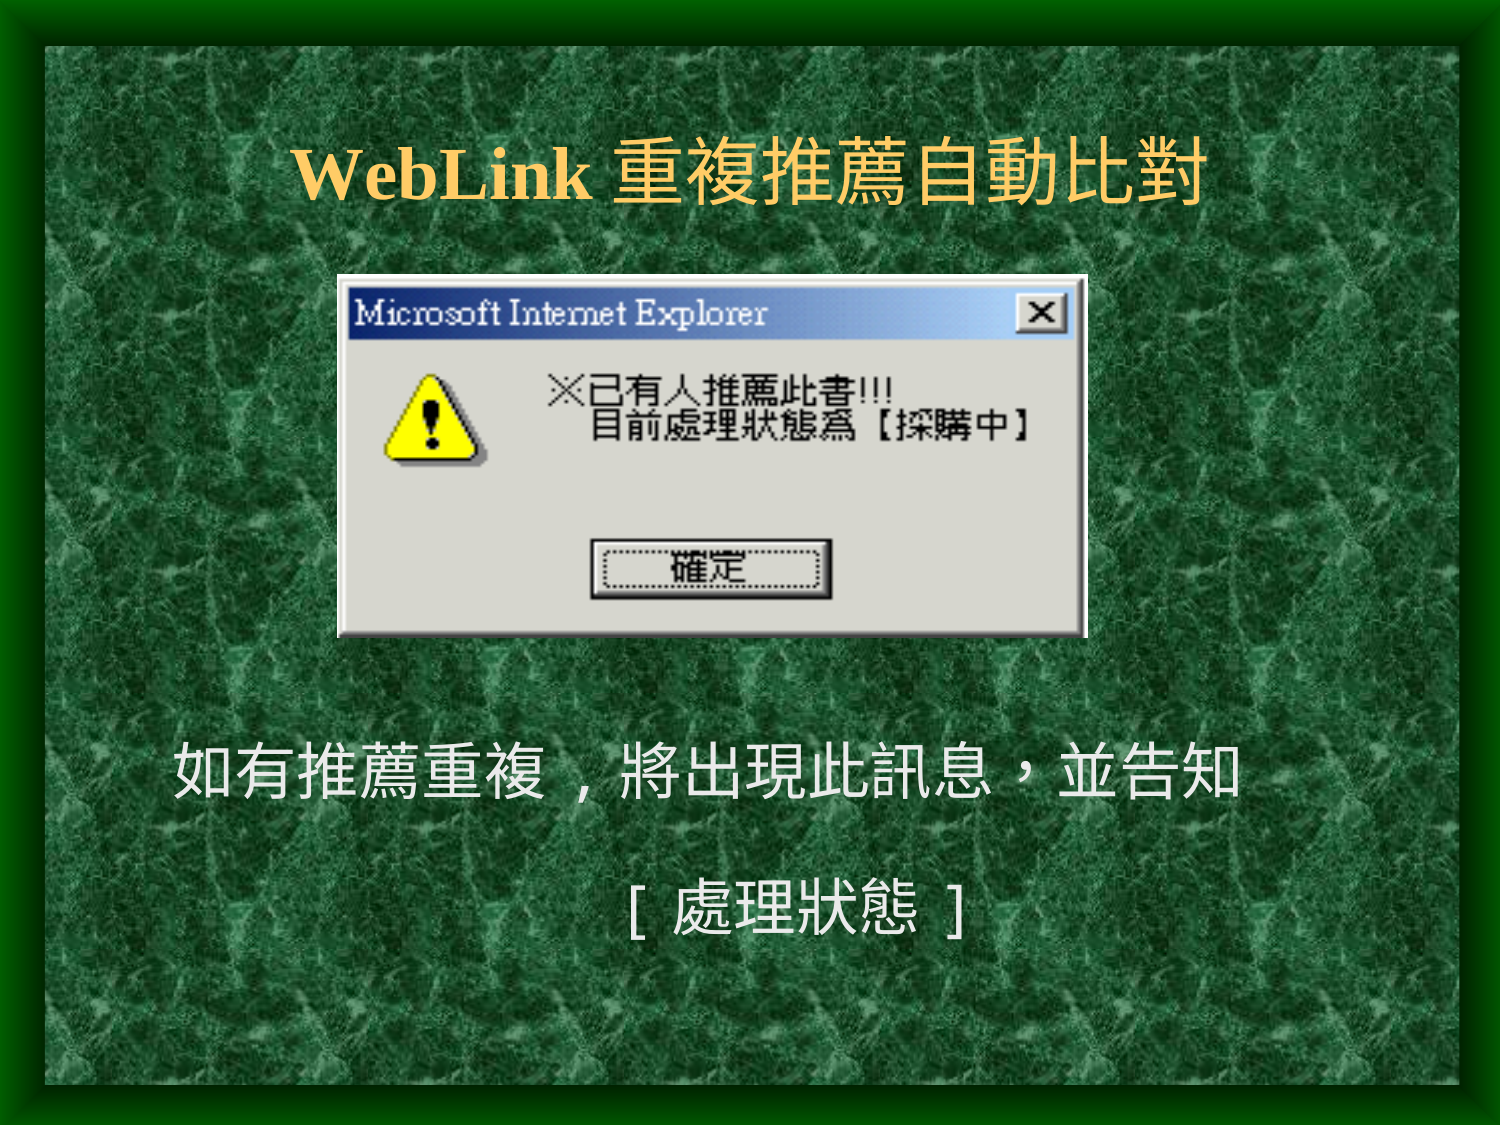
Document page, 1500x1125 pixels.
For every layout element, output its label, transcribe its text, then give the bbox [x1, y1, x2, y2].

text_box 如有推薦重複,將出現此訊息，並告知 [處理狀態] [76, 668, 1388, 1080]
text_box WebLink重複推薦自動比對 [112, 89, 1388, 246]
picture [44, 46, 1460, 1085]
